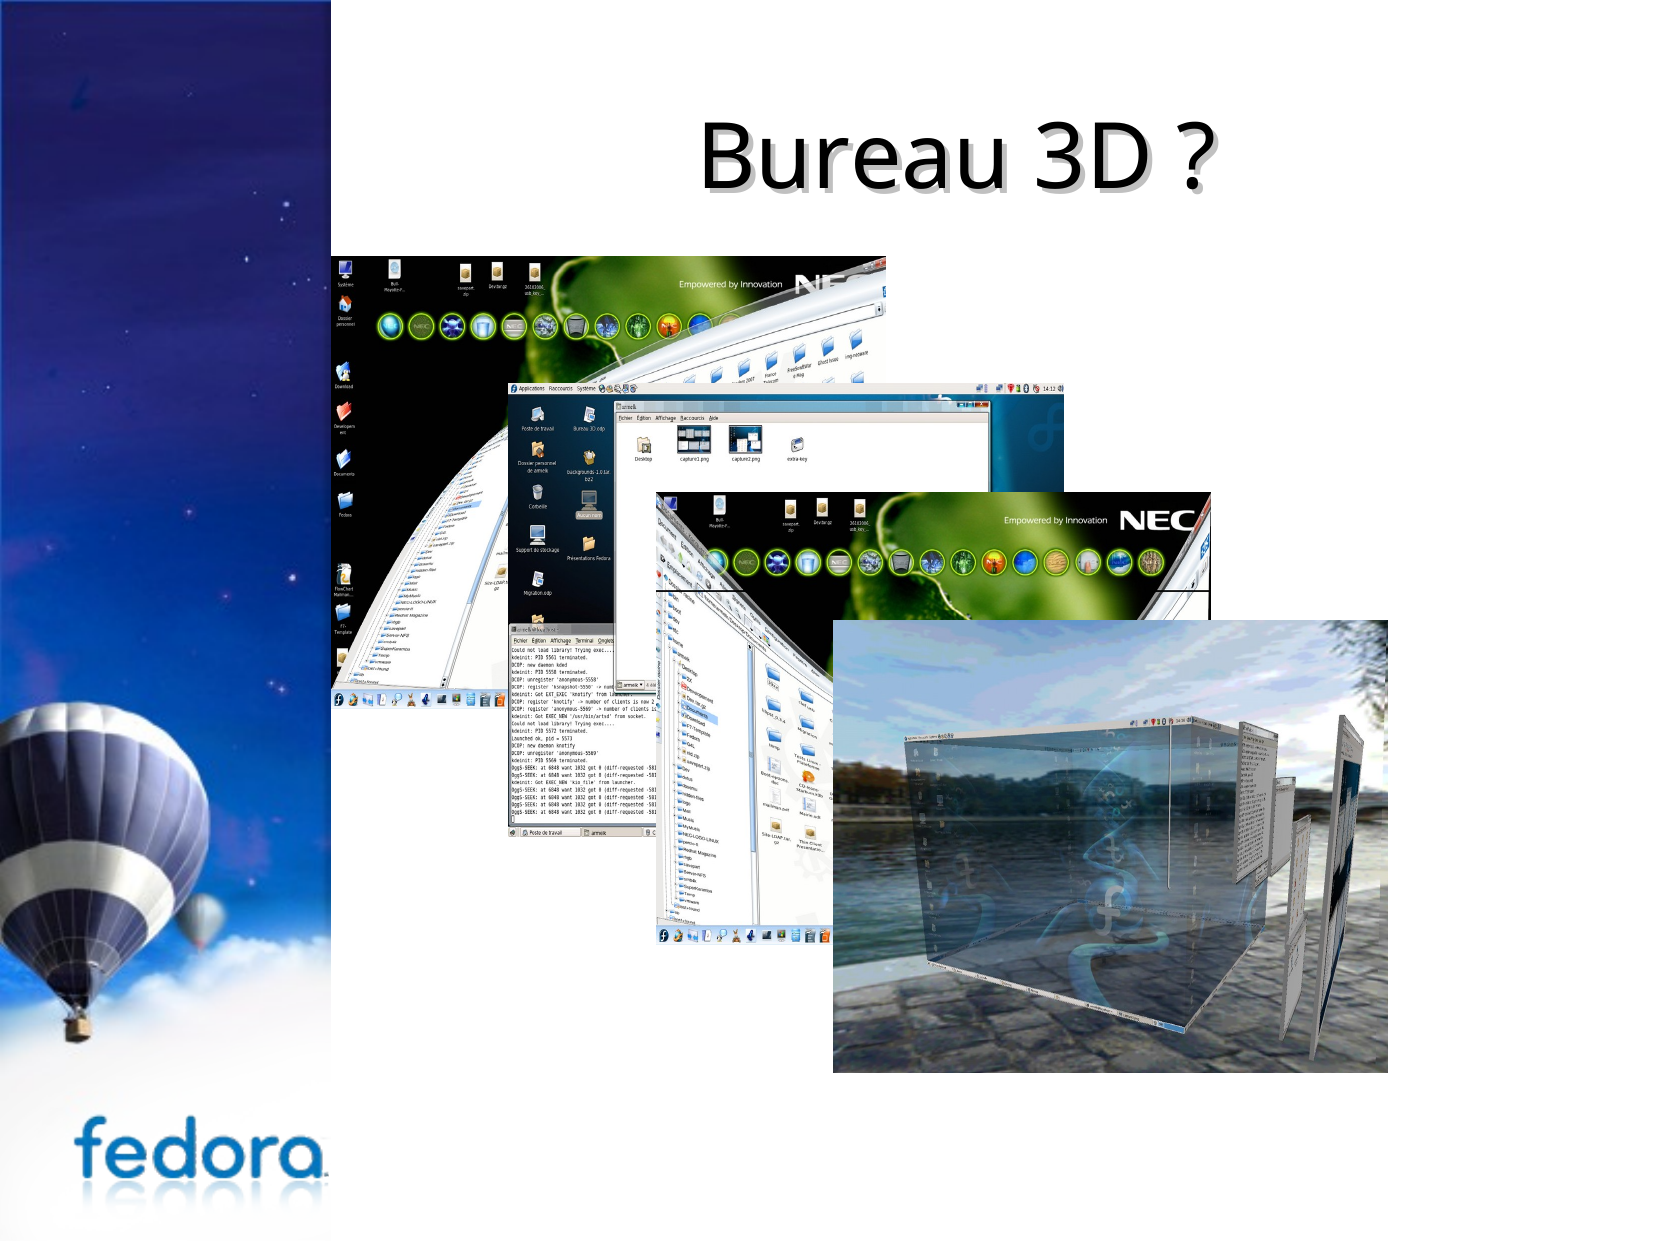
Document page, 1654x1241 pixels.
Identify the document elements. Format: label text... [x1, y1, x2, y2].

picture [0, 0, 1388, 1241]
title Bureau 3D ? [331, 49, 1571, 257]
picture [1006, 404, 1012, 411]
